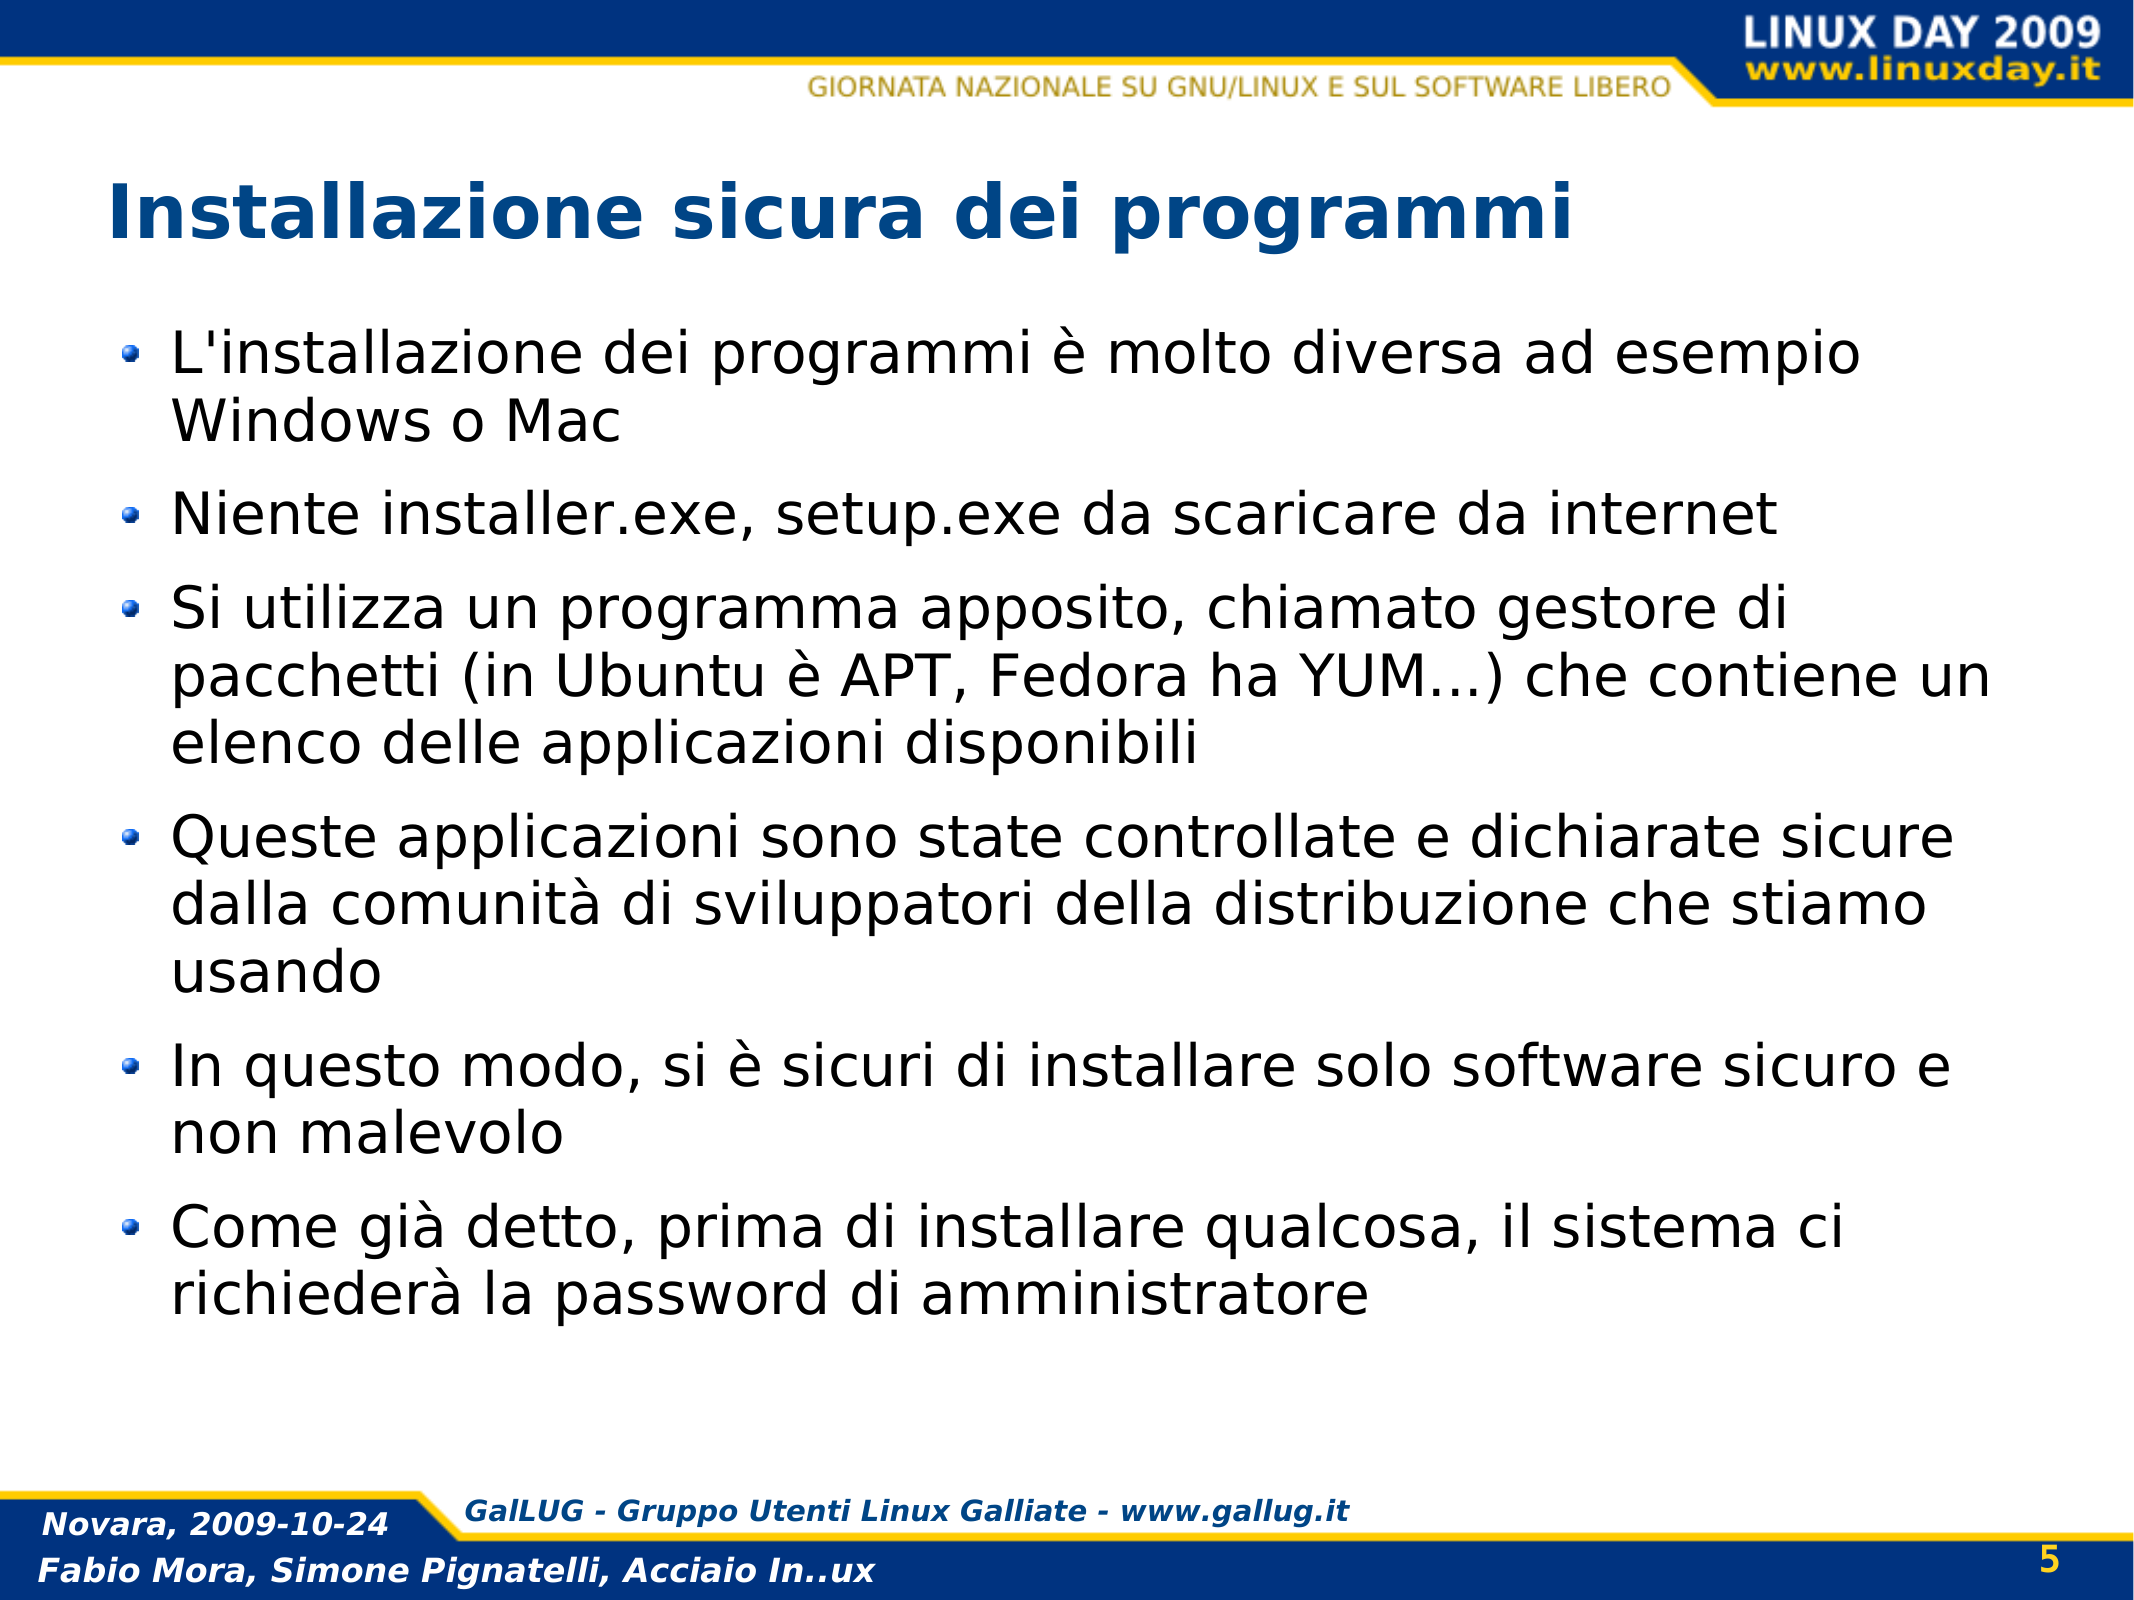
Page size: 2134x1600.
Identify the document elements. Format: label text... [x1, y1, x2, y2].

picture [0, 0, 2134, 1600]
title Installazione sicura dei programmi [106, 159, 2080, 267]
list L'installazione dei programmi è molto diversa ad esempio Windows o Mac Niente installer.exe, setup.exe da scaricare da internet Si utilizza un programma apposito, chiamato gestore di pacchetti (in Ubuntu è APT, Fedora ha YUM...) che contiene un elenco delle applicazioni disponibili Queste applicazioni sono state controllate e dichiarate sicure dalla comunità di sviluppatori della distribuzione che stiamo usando In questo modo, si è sicuri di installare solo software sicuro e non malevolo Come già detto, prima di installare qualcosa, il sistema ci richiederà la password di amministratore [106, 319, 2027, 1441]
